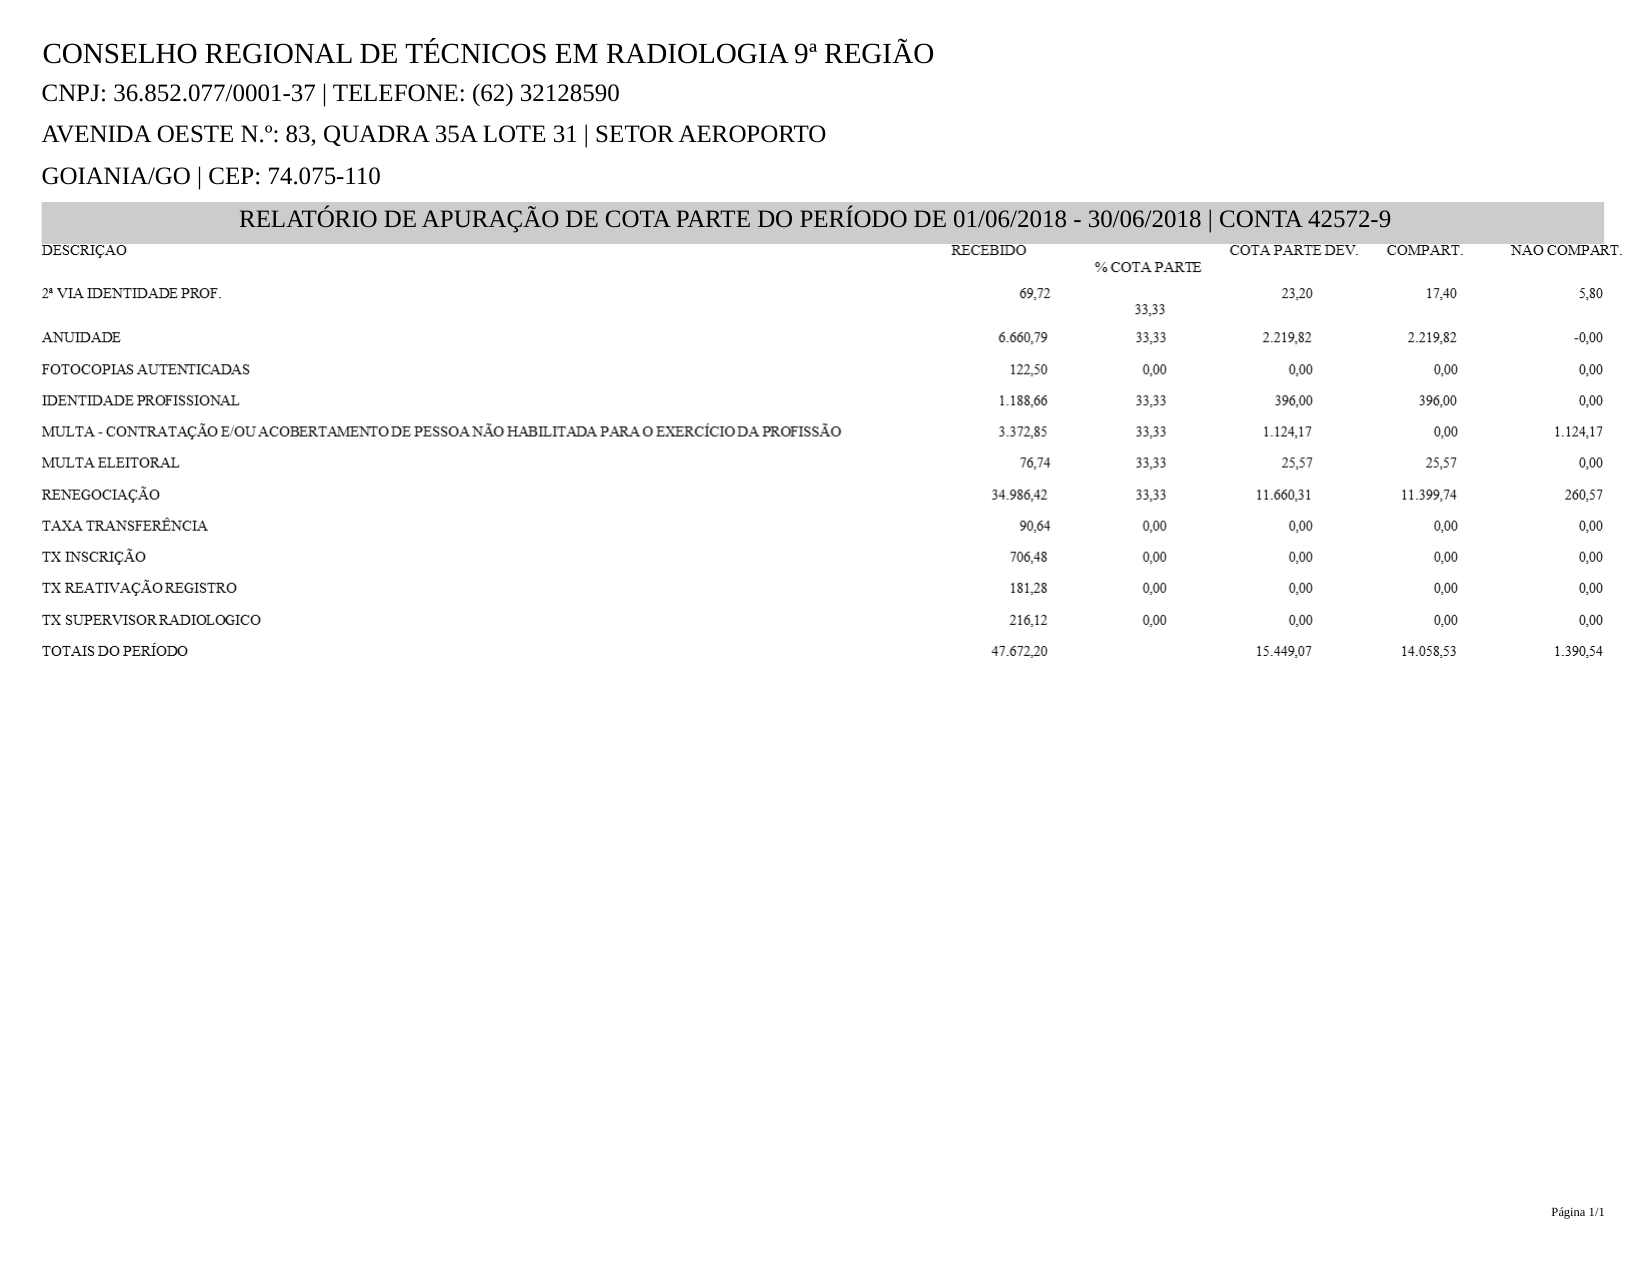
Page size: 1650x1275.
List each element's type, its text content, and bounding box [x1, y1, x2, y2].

picture [35, 236, 1627, 677]
text_box Página 1/1 [1549, 1204, 1607, 1222]
text_box RELATÓRIO DE APURAÇÃO DE COTA PARTE DO PERÍODO DE 01/06/2018 - 30/06/2018 | CONTA 42572-9 [41, 202, 1605, 244]
text_box CONSELHO REGIONAL DE TÉCNICOS EM RADIOLOGIA 9ª REGIÃO CNPJ: 36.852.077/0001-37 | TELEFONE: (62) 32128590 AVENIDA OESTE N.º: 83, QUADRA 35A LOTE 31 | SETOR AEROPORTO GOIANIA/GO | CEP: 74.075-110 [39, 33, 942, 189]
